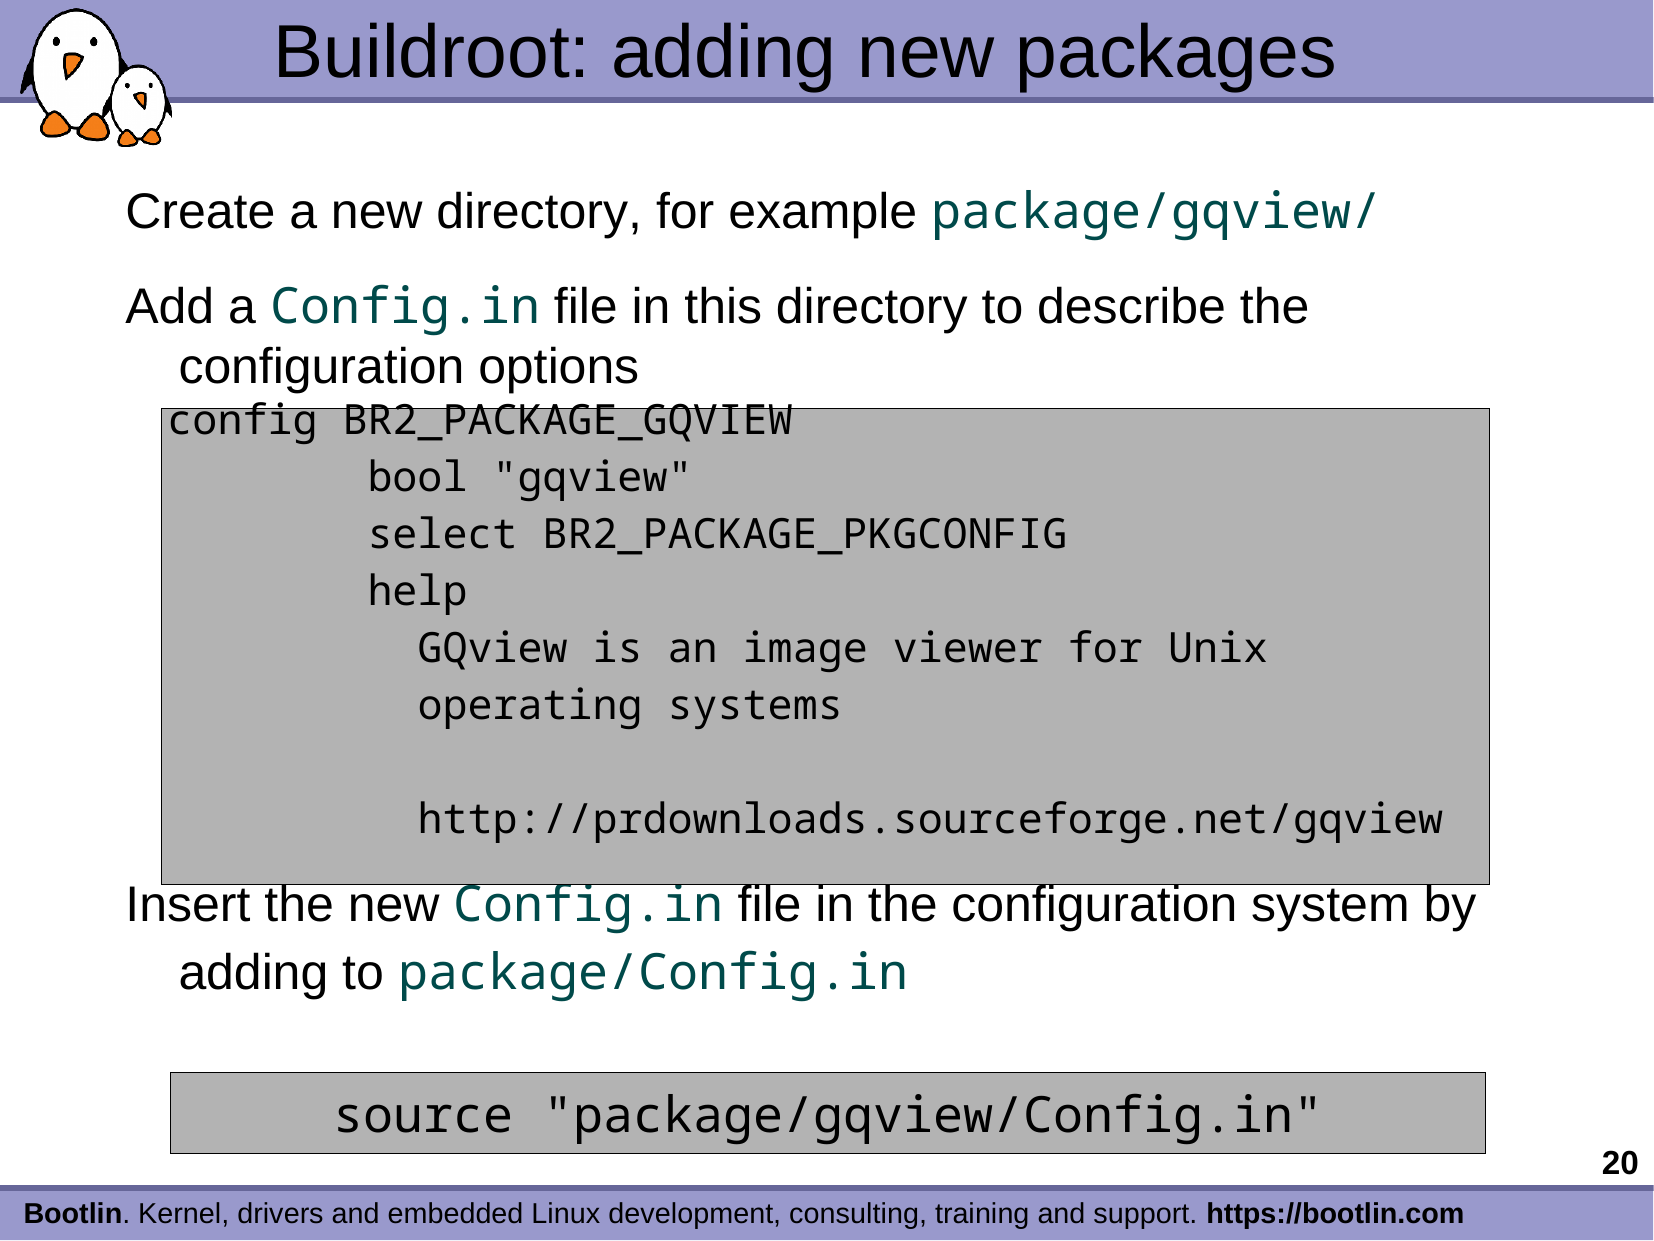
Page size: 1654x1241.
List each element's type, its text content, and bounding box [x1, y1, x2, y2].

title Buildroot: adding new packages [60, 0, 1551, 103]
text_box source "package/gqview/Config.in" [170, 1072, 1486, 1144]
picture [20, 8, 172, 147]
text_box config BR2_PACKAGE_GQVIEW bool "gqview" select BR2_PACKAGE_PKGCONFIG help GQview is an image viewer for Unix operating systems http://prdownloads.sourceforge.net/gqview [161, 408, 1490, 885]
list Create a new directory, for example package/gqview/ Add a Config.in file in this directory to describe the configuration options Insert the new Config.in file in the configuration system by adding to package/Config.in [107, 175, 1520, 1039]
